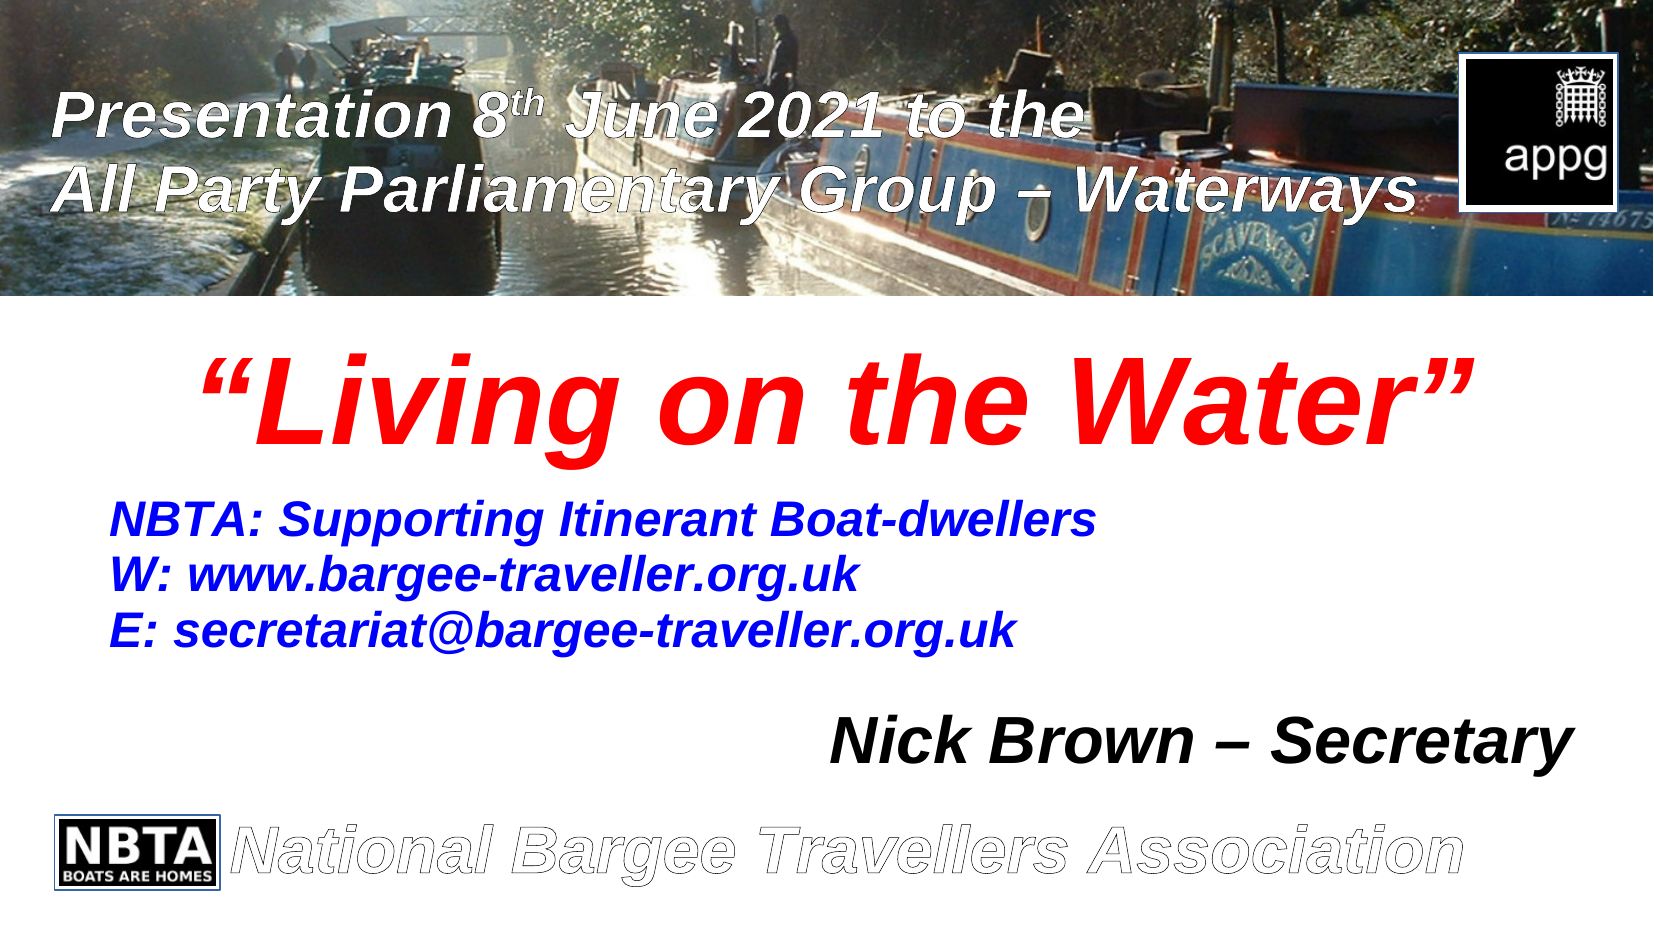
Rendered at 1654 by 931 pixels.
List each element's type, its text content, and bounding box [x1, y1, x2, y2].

text_box [54, 814, 214, 890]
picture [59, 819, 214, 886]
text_box Presentation 8th June 2021 to the All Party Parliamentary Group – Waterways [35, 70, 1586, 277]
text_box “Living on the Water” [177, 325, 1512, 456]
text_box Nick Brown – Secretary [814, 696, 1607, 804]
text_box National Bargee Travellers Association [214, 806, 1531, 907]
text_box [1458, 53, 1618, 213]
text_box “Living on the Water” [567, 389, 597, 432]
text_box NBTA: Supporting Itinerant Boat-dwellers W: www.bargee-traveller.org.uk E: secretariat@bargee-traveller.org.uk [94, 484, 1312, 674]
picture [0, 0, 1653, 296]
